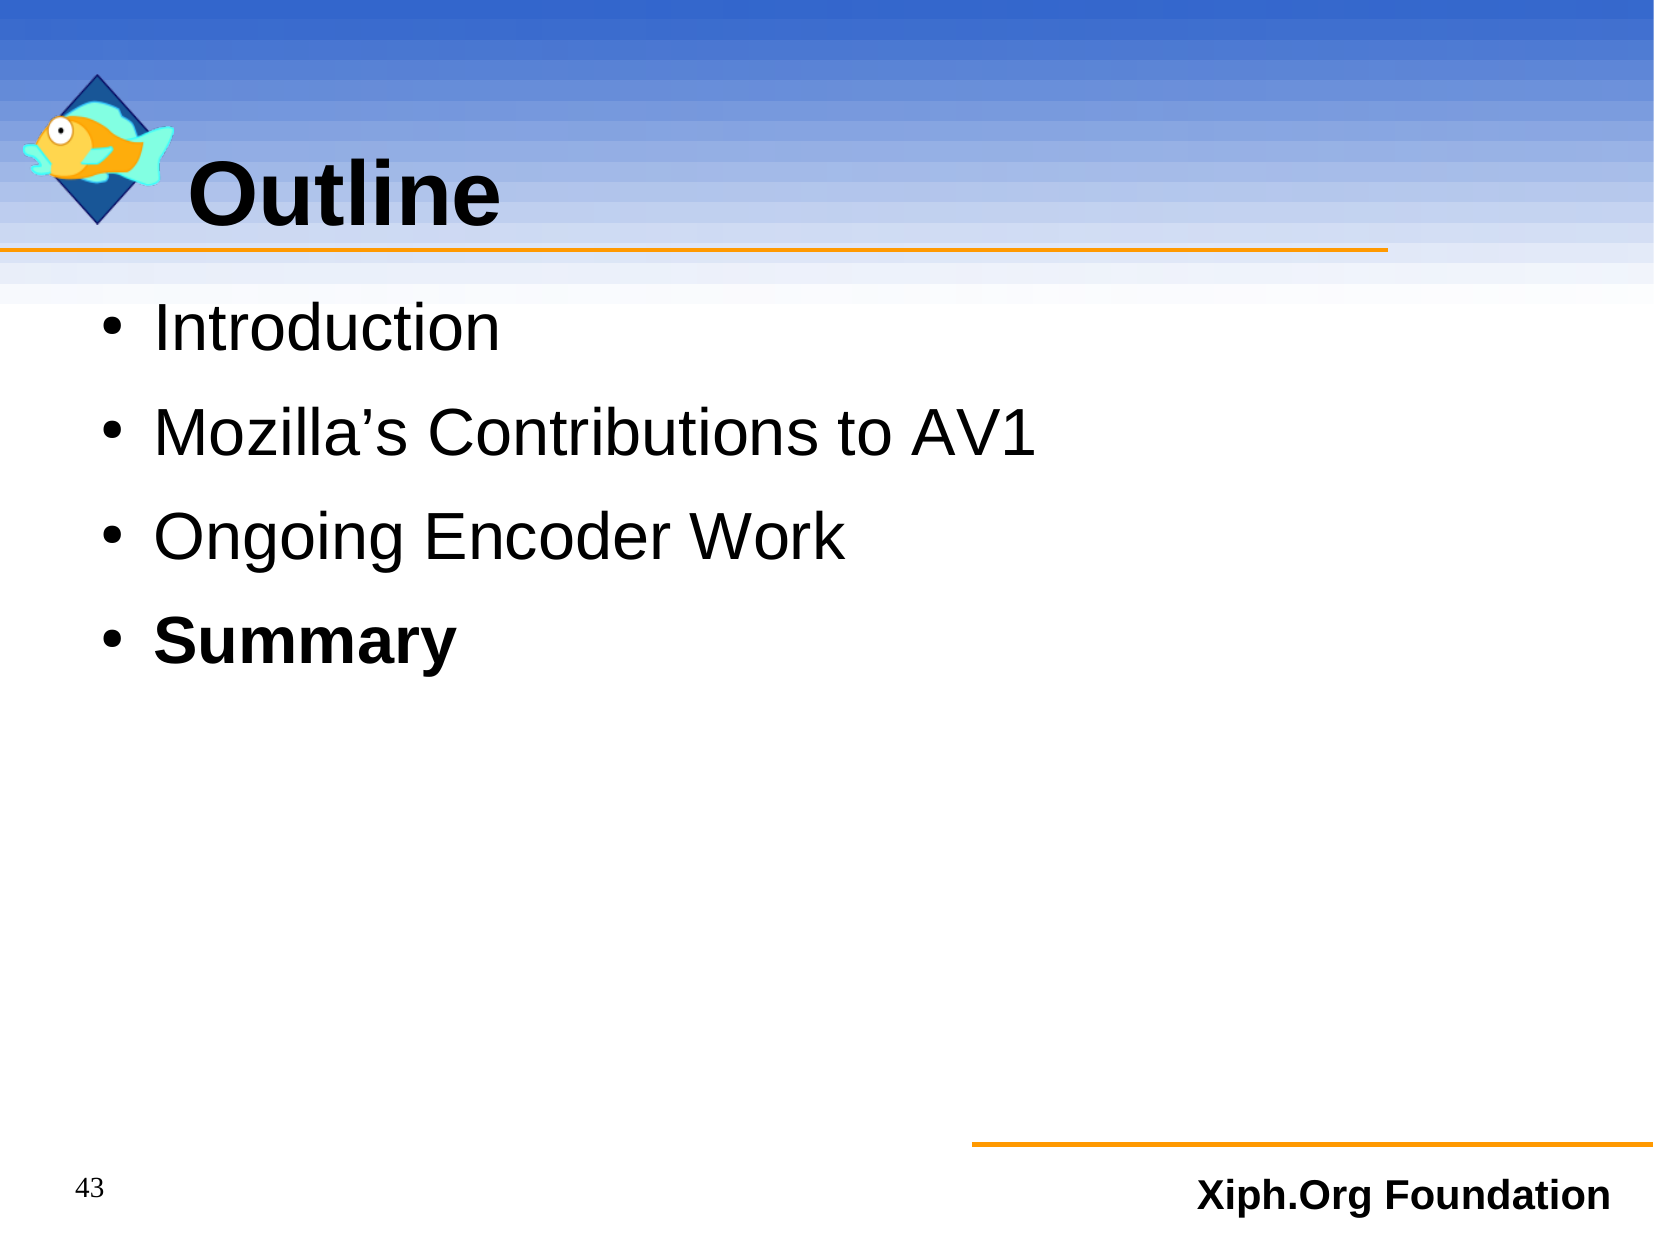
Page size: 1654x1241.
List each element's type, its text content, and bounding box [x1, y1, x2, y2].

picture [0, 0, 1654, 1241]
list Introduction Mozilla’s Contributions to AV1 Ongoing Encoder Work Summary [82, 290, 1571, 1094]
title Outline [187, 52, 1571, 245]
